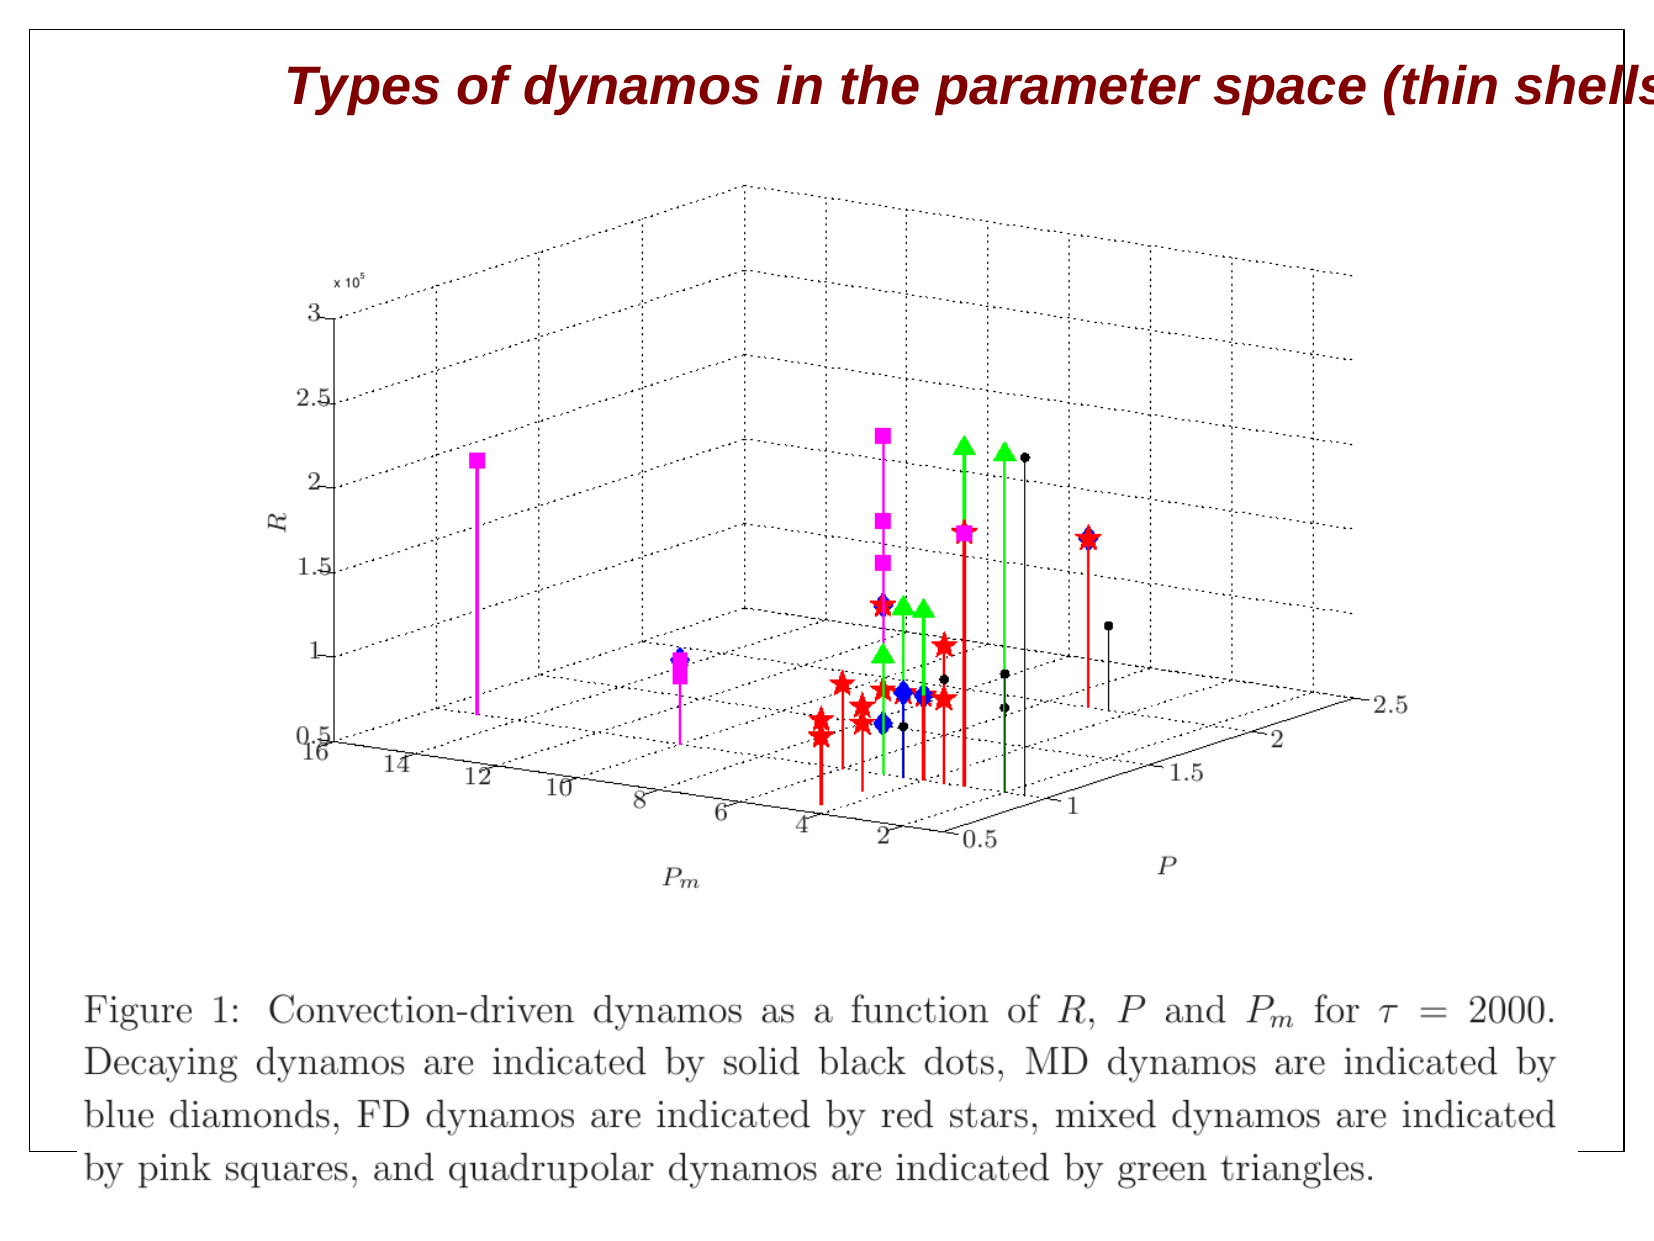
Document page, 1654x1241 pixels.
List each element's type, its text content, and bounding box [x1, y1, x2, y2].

text_box Types of dynamos in the parameter space (thin shells) [270, 45, 1384, 121]
picture [77, 174, 1578, 1195]
